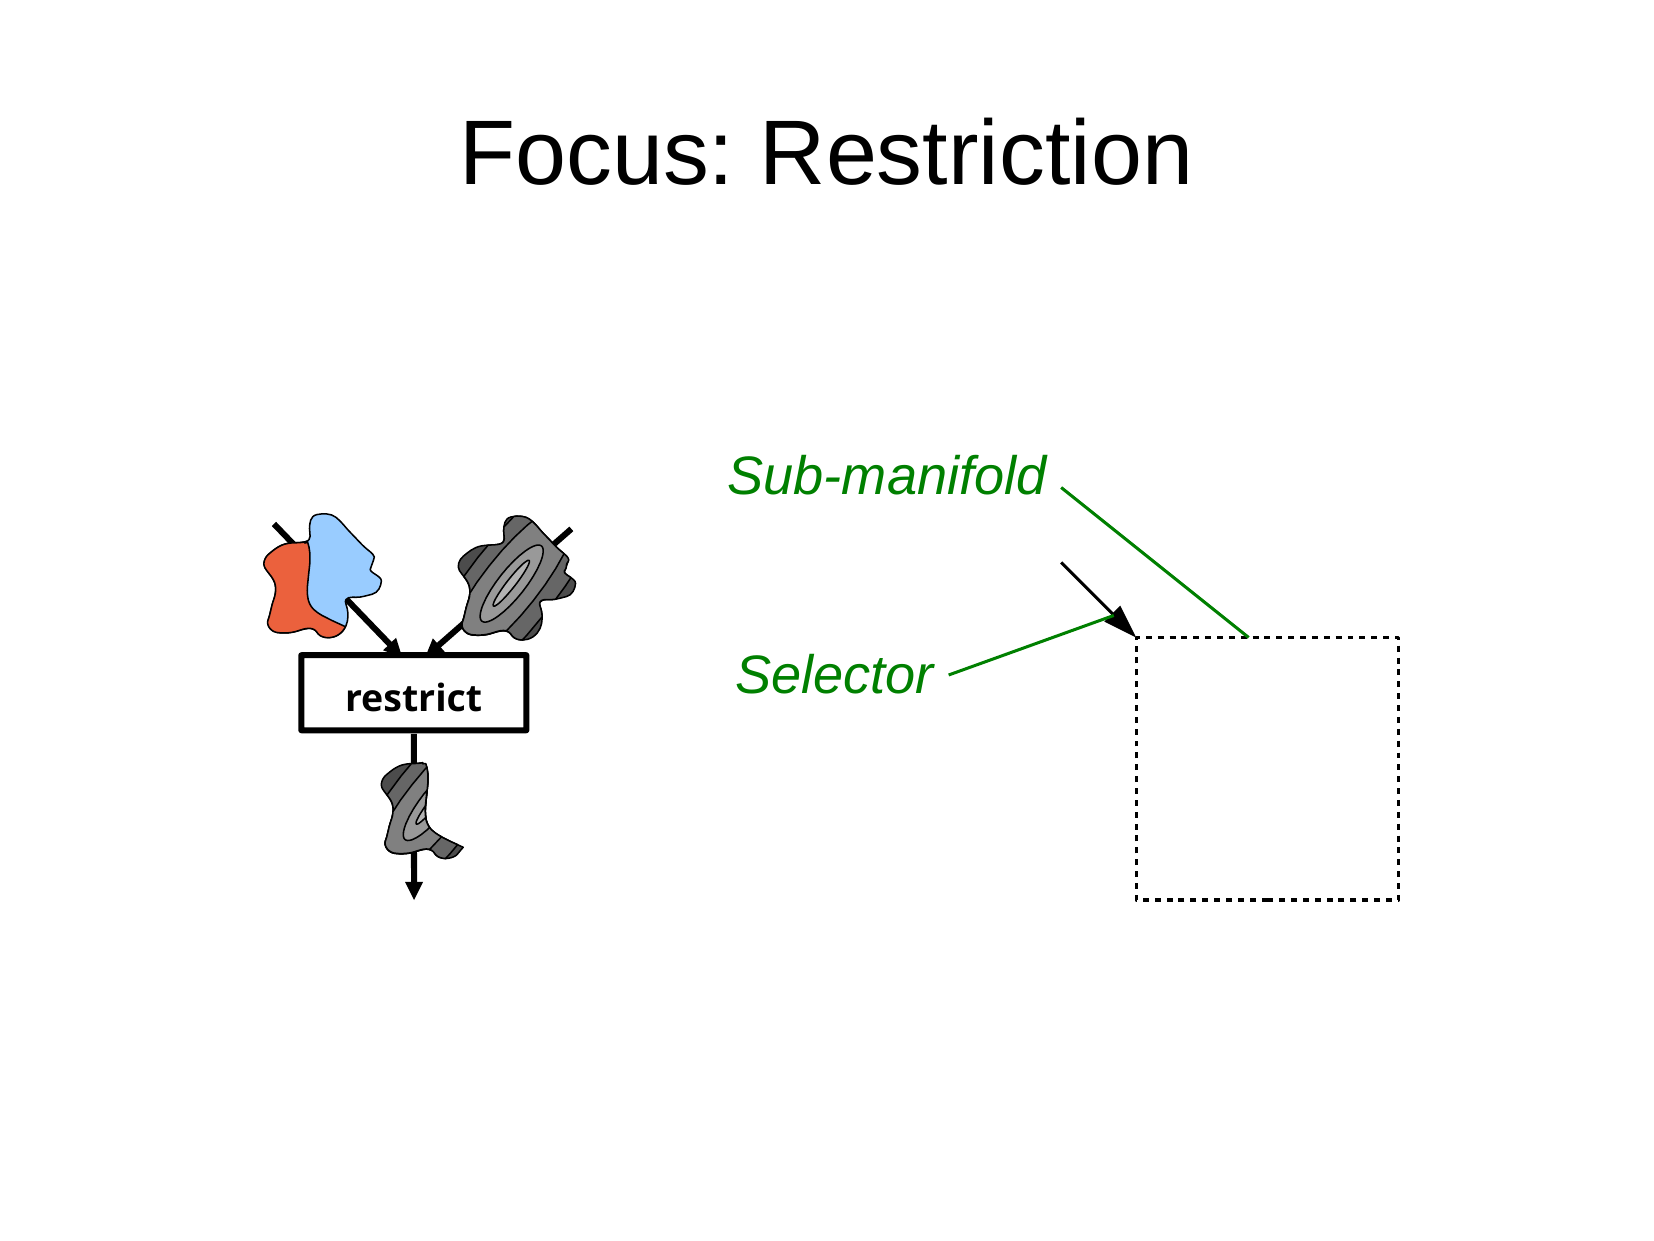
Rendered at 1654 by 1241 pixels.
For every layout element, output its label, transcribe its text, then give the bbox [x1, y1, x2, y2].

text_box Selector [720, 637, 949, 713]
text_box Sub-manifold [712, 437, 1062, 514]
text_box [263, 513, 382, 638]
title Focus: Restriction [82, 49, 1571, 257]
text_box restrict [301, 655, 527, 731]
text_box [381, 762, 464, 859]
text_box [458, 516, 576, 641]
